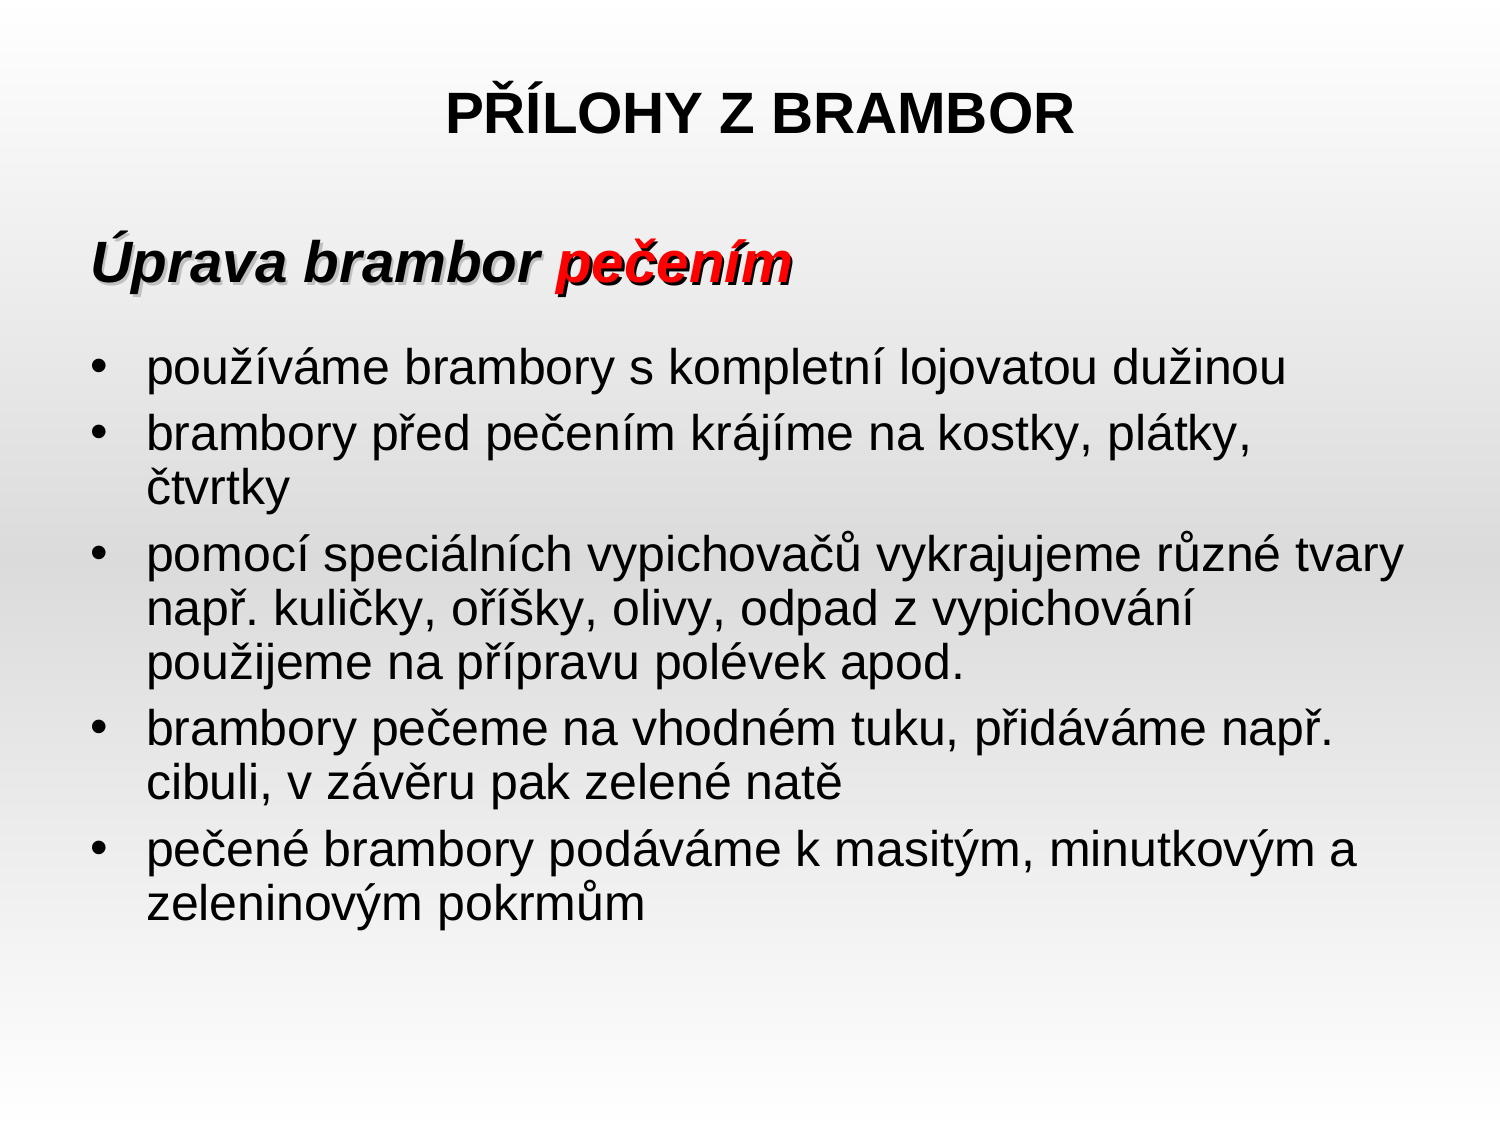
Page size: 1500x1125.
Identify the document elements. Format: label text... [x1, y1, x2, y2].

list Úprava brambor pečením používáme brambory s kompletní lojovatou dužinou brambory před pečením krájíme na kostky, plátky, čtvrtky pomocí speciálních vypichovačů vykrajujeme různé tvary např. kuličky, oříšky, olivy, odpad z vypichování použijeme na přípravu polévek apod. brambory pečeme na vhodném tuku, přidáváme např. cibuli, v závěru pak zelené natě pečené brambory podáváme k masitým, minutkovým a zeleninovým pokrmům [75, 224, 1426, 1030]
title PŘÍLOHY Z BRAMBOR [75, 45, 1426, 163]
